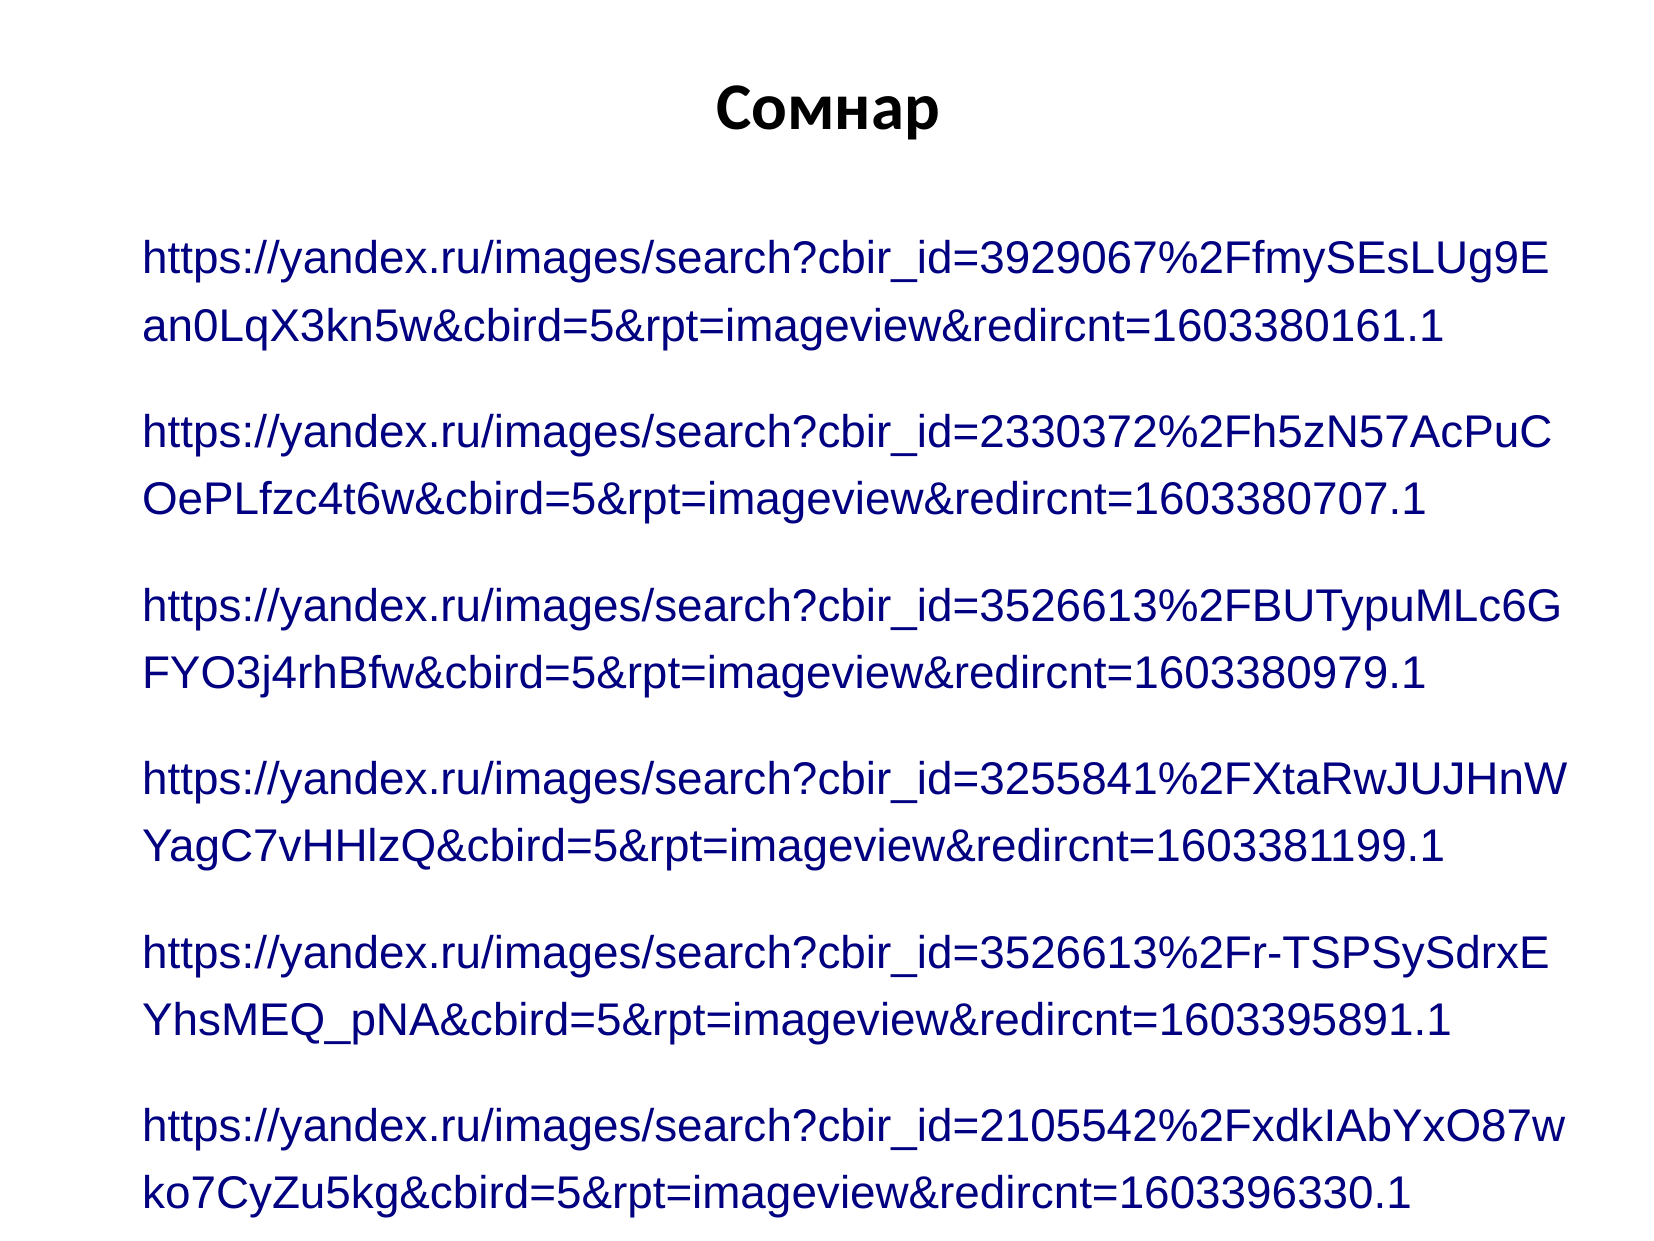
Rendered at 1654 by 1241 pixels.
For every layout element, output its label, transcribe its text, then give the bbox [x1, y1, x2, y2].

title Сомнар [82, 49, 1571, 178]
list https://yandex.ru/images/search?cbir_id=3929067%2FfmySEsLUg9Ean0LqX3kn5w&cbird=5&rpt=imageview&redircnt=1603380161.1 https://yandex.ru/images/search?cbir_id=2330372%2Fh5zN57AcPuCOePLfzc4t6w&cbird=5&rpt=imageview&redircnt=1603380707.1 https://yandex.ru/images/search?cbir_id=3526613%2FBUTypuMLc6GFYO3j4rhBfw&cbird=5&rpt=imageview&redircnt=1603380979.1 https://yandex.ru/images/search?cbir_id=3255841%2FXtaRwJUJHnWYagC7vHHlzQ&cbird=5&rpt=imageview&redircnt=1603381199.1 https://yandex.ru/images/search?cbir_id=3526613%2Fr-TSPSySdrxEYhsMEQ_pNA&cbird=5&rpt=imageview&redircnt=1603395891.1 https://yandex.ru/images/search?cbir_id=2105542%2FxdkIAbYxO87wko7CyZu5kg&cbird=5&rpt=imageview&redircnt=1603396330.1 https://yandex.ru/images/search?cbir_id=2331328%2FoOq-qYT6qZKFSZ_MUbWZRw&cbird=5&rpt=imageview&redircnt=1603396959.1 https://yandex.ru/images/search?cbir_id=3508474%2FGVqsKmGRgZVWe0EAsGOsYQ&cbird=5&rpt=imageview&redircnt=1603397625.1 https://yandex.ru/images/search?cbir_id=3439047%2F0ng2oh0v9E3j9uBHWTw47g&cbird=5&rpt=imageview&redircnt=1603397743.1 [82, 206, 1571, 1241]
